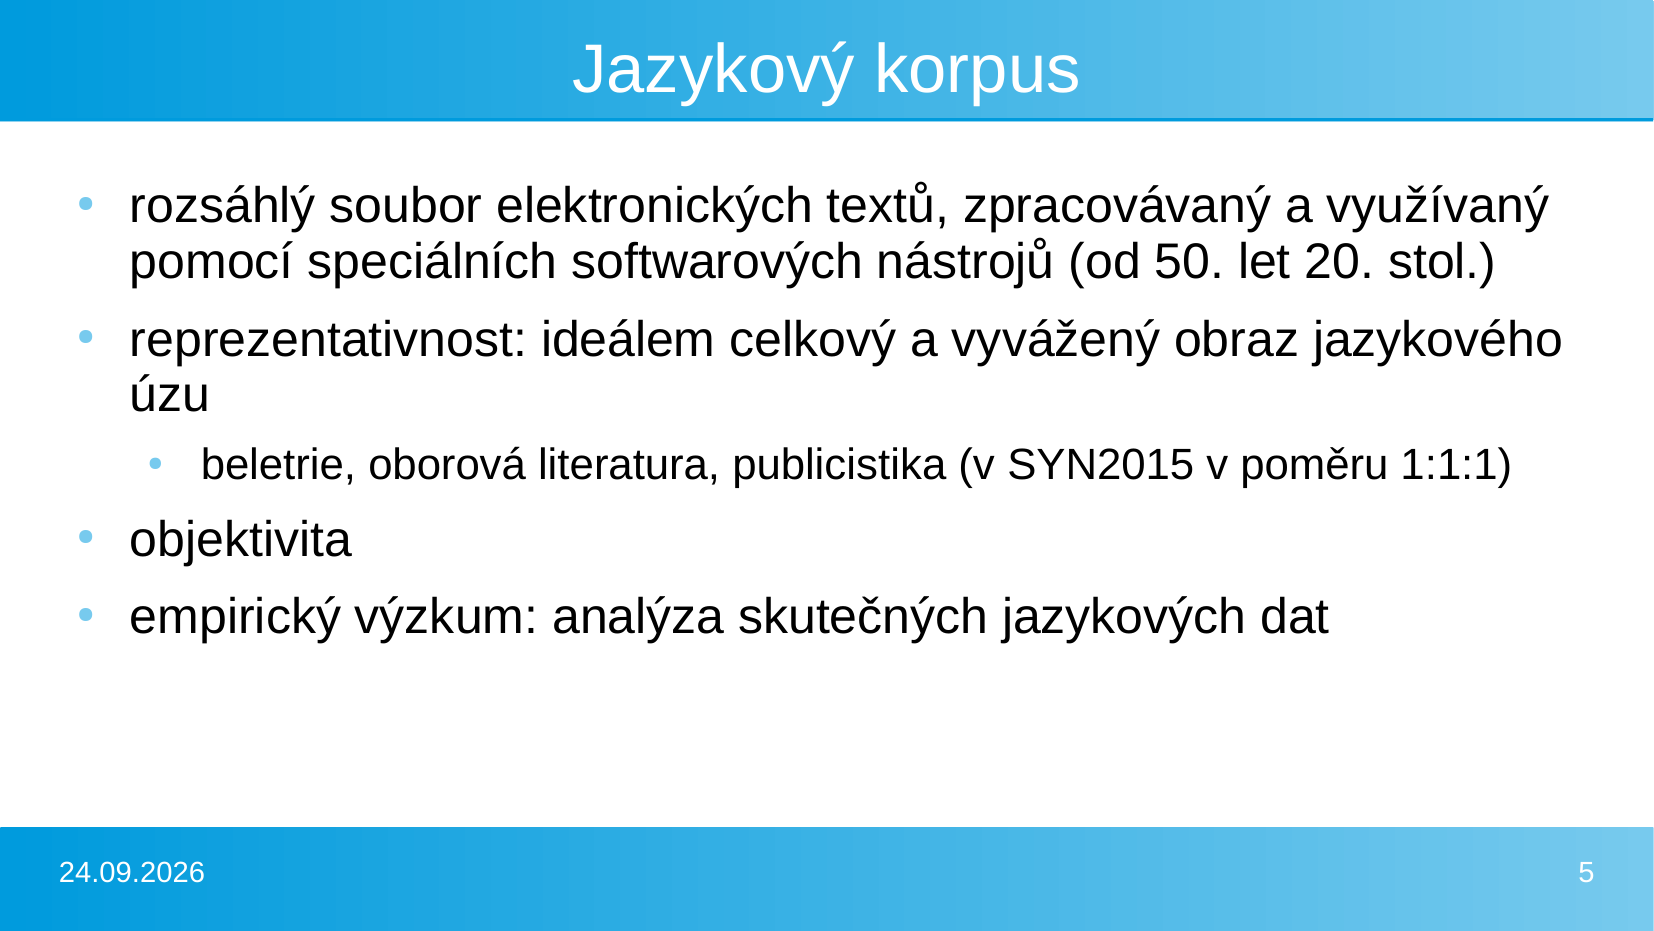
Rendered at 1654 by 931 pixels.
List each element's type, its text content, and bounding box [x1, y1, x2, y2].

list rozsáhlý soubor elektronických textů, zpracovávaný a využívaný pomocí speciálních softwarových nástrojů (od 50. let 20. stol.) reprezentativnost: ideálem celkový a vyvážený obraz jazykového úzu beletrie, oborová literatura, publicistika (v SYN2015 v poměru 1:1:1) objektivita empirický výzkum: analýza skutečných jazykových dat [59, 177, 1595, 768]
title Jazykový korpus [59, 29, 1595, 108]
